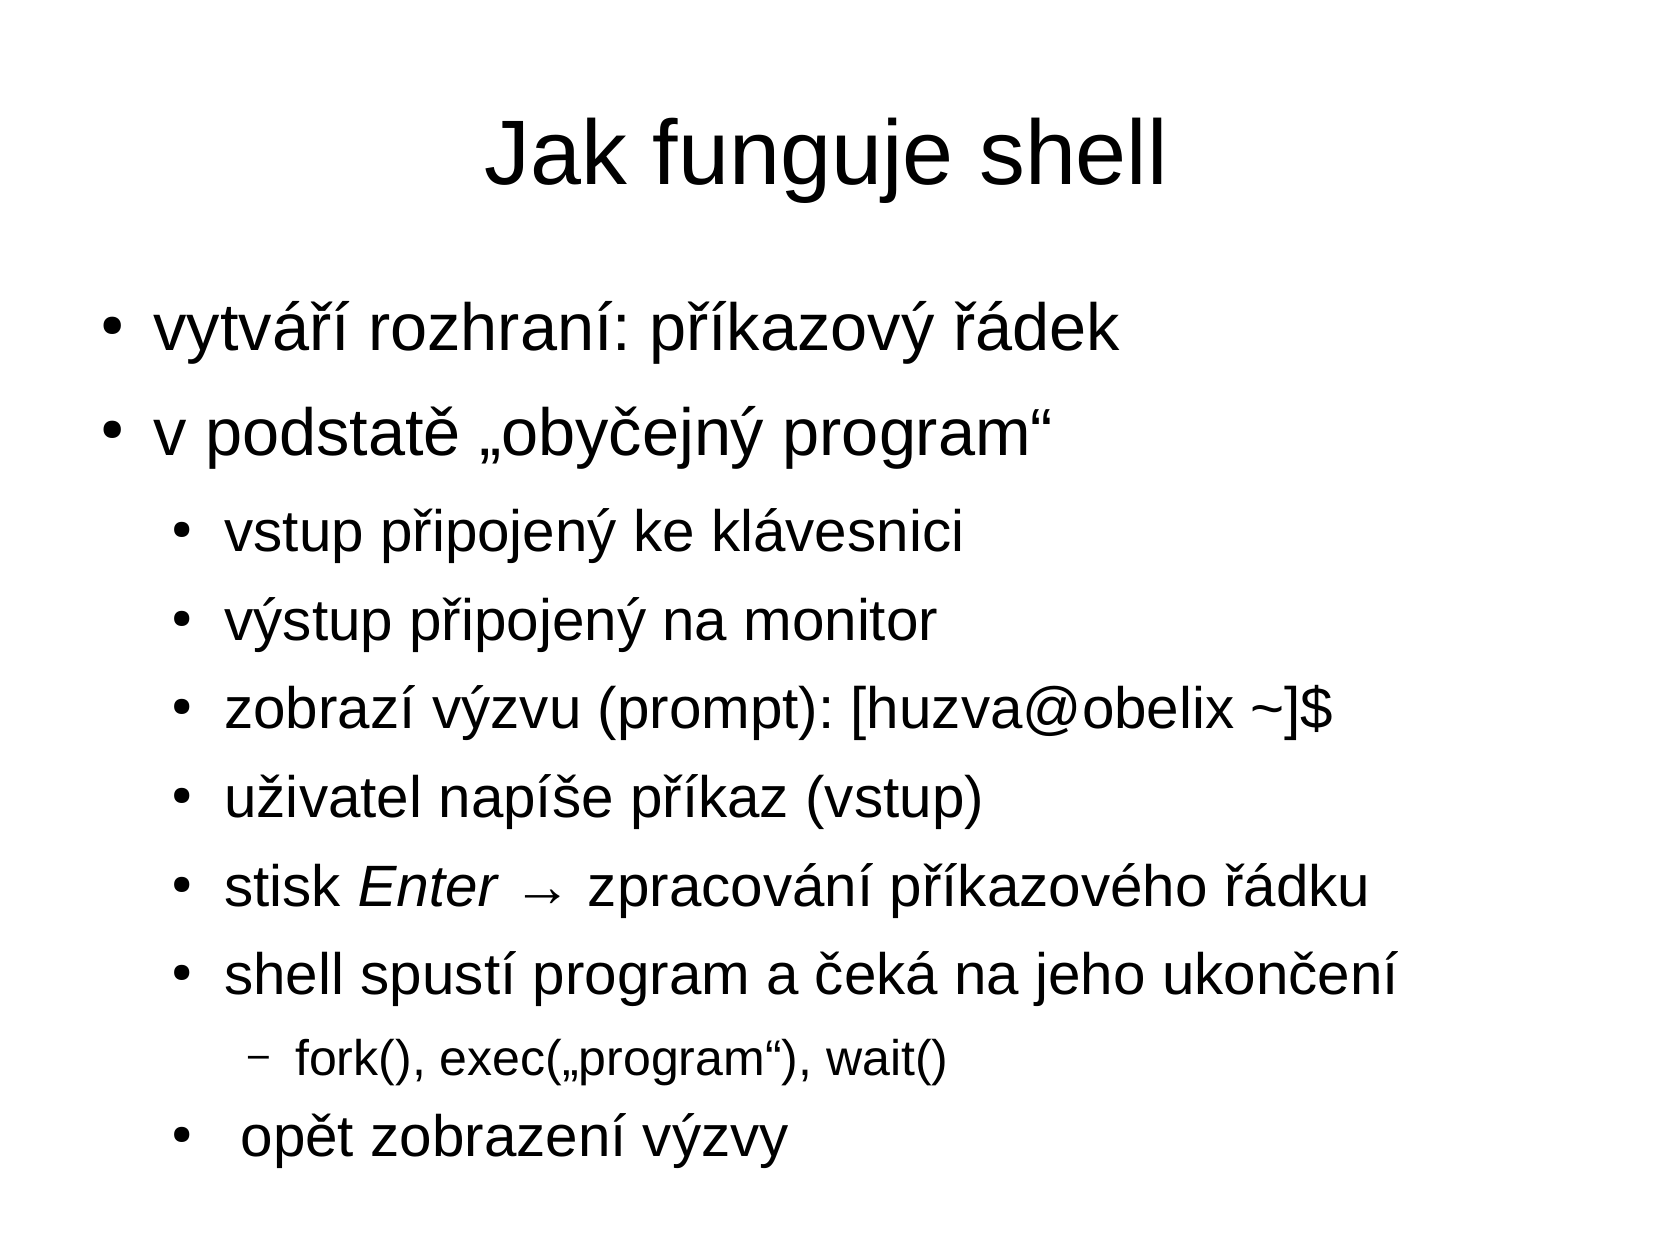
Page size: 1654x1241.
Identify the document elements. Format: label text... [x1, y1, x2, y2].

title Jak funguje shell [82, 56, 1571, 250]
list vytváří rozhraní: příkazový řádek v podstatě „obyčejný program“ vstup připojený ke klávesnici výstup připojený na monitor zobrazí výzvu (prompt): [huzva@obelix ~]$ uživatel napíše příkaz (vstup) stisk Enter → zpracování příkazového řádku shell spustí program a čeká na jeho ukončení fork(), exec(„program“), wait() opět zobrazení výzvy [82, 290, 1571, 1170]
